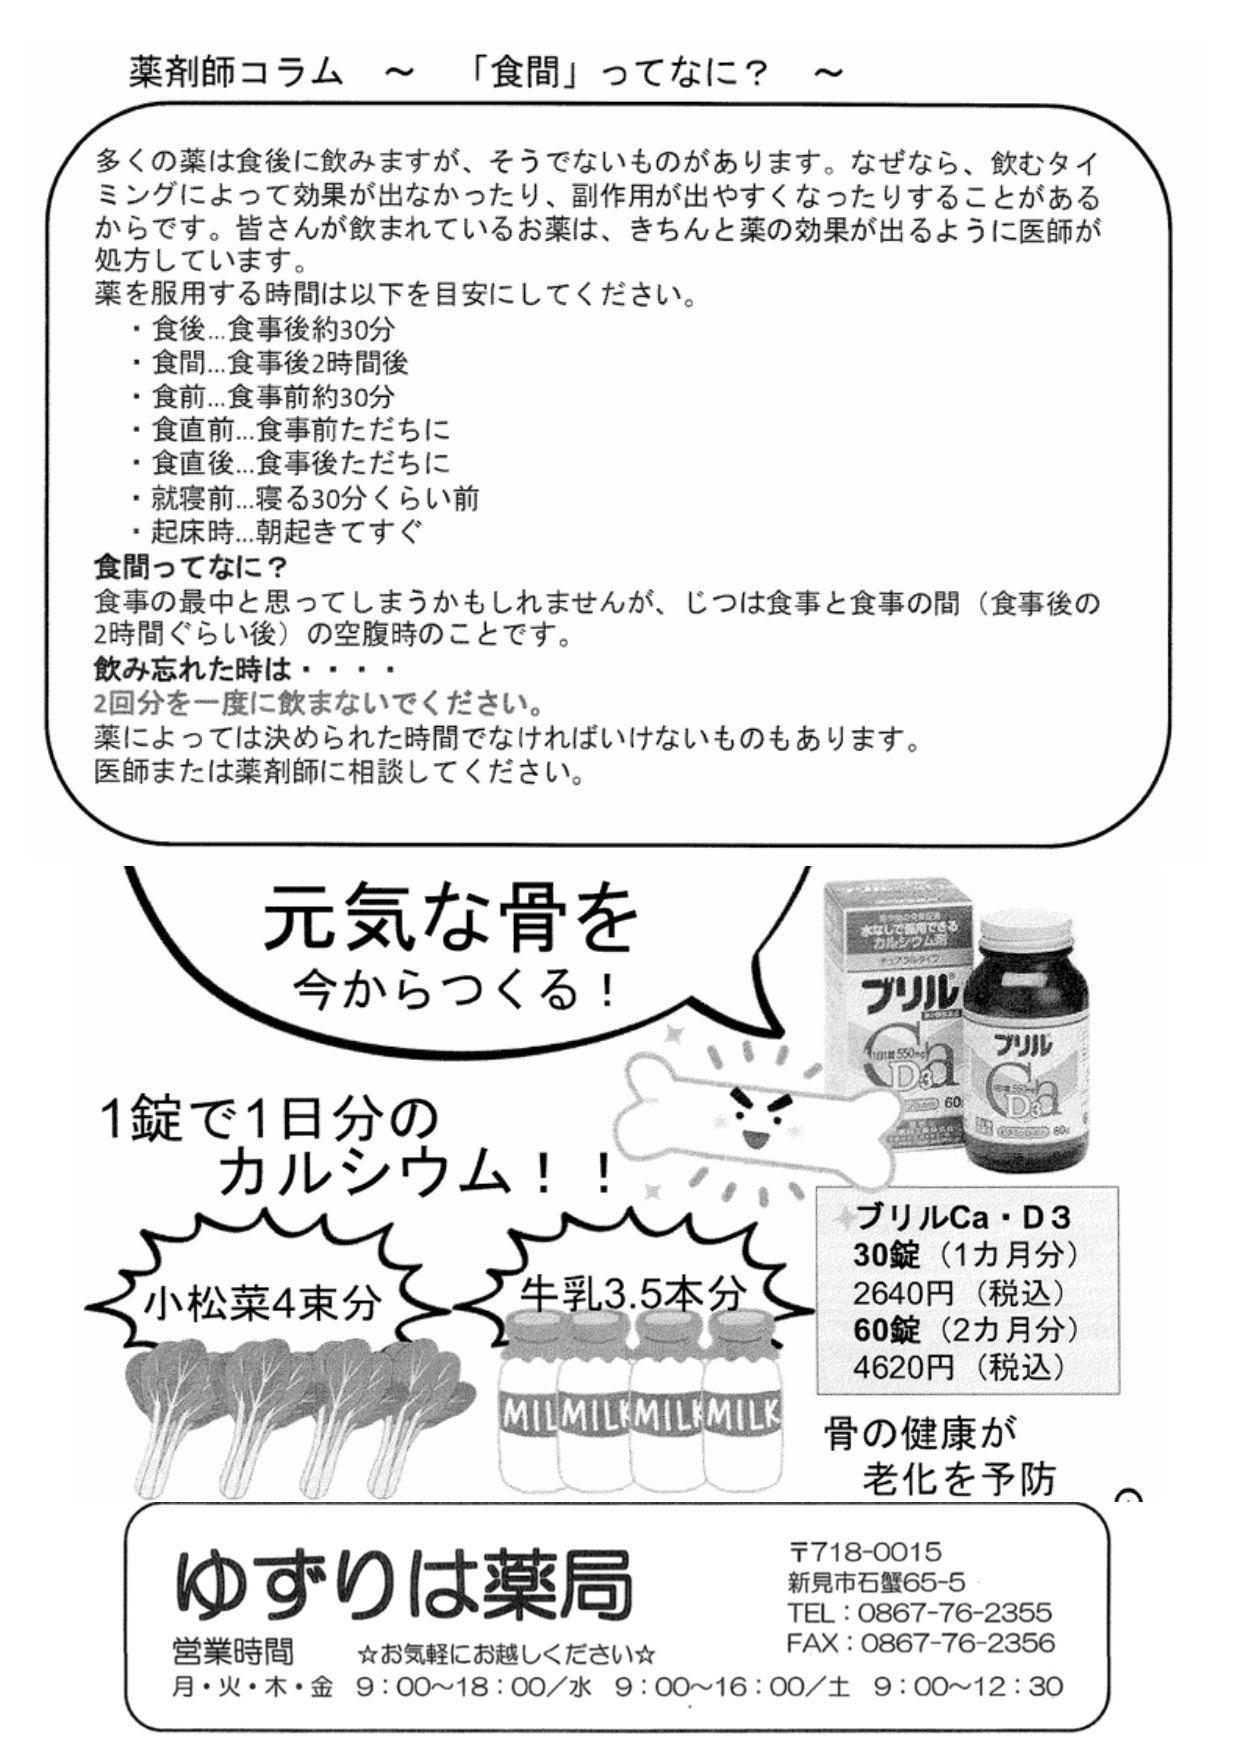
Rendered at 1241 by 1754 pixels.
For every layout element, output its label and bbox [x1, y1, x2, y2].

picture [30, 41, 1209, 862]
picture [77, 866, 1162, 1744]
